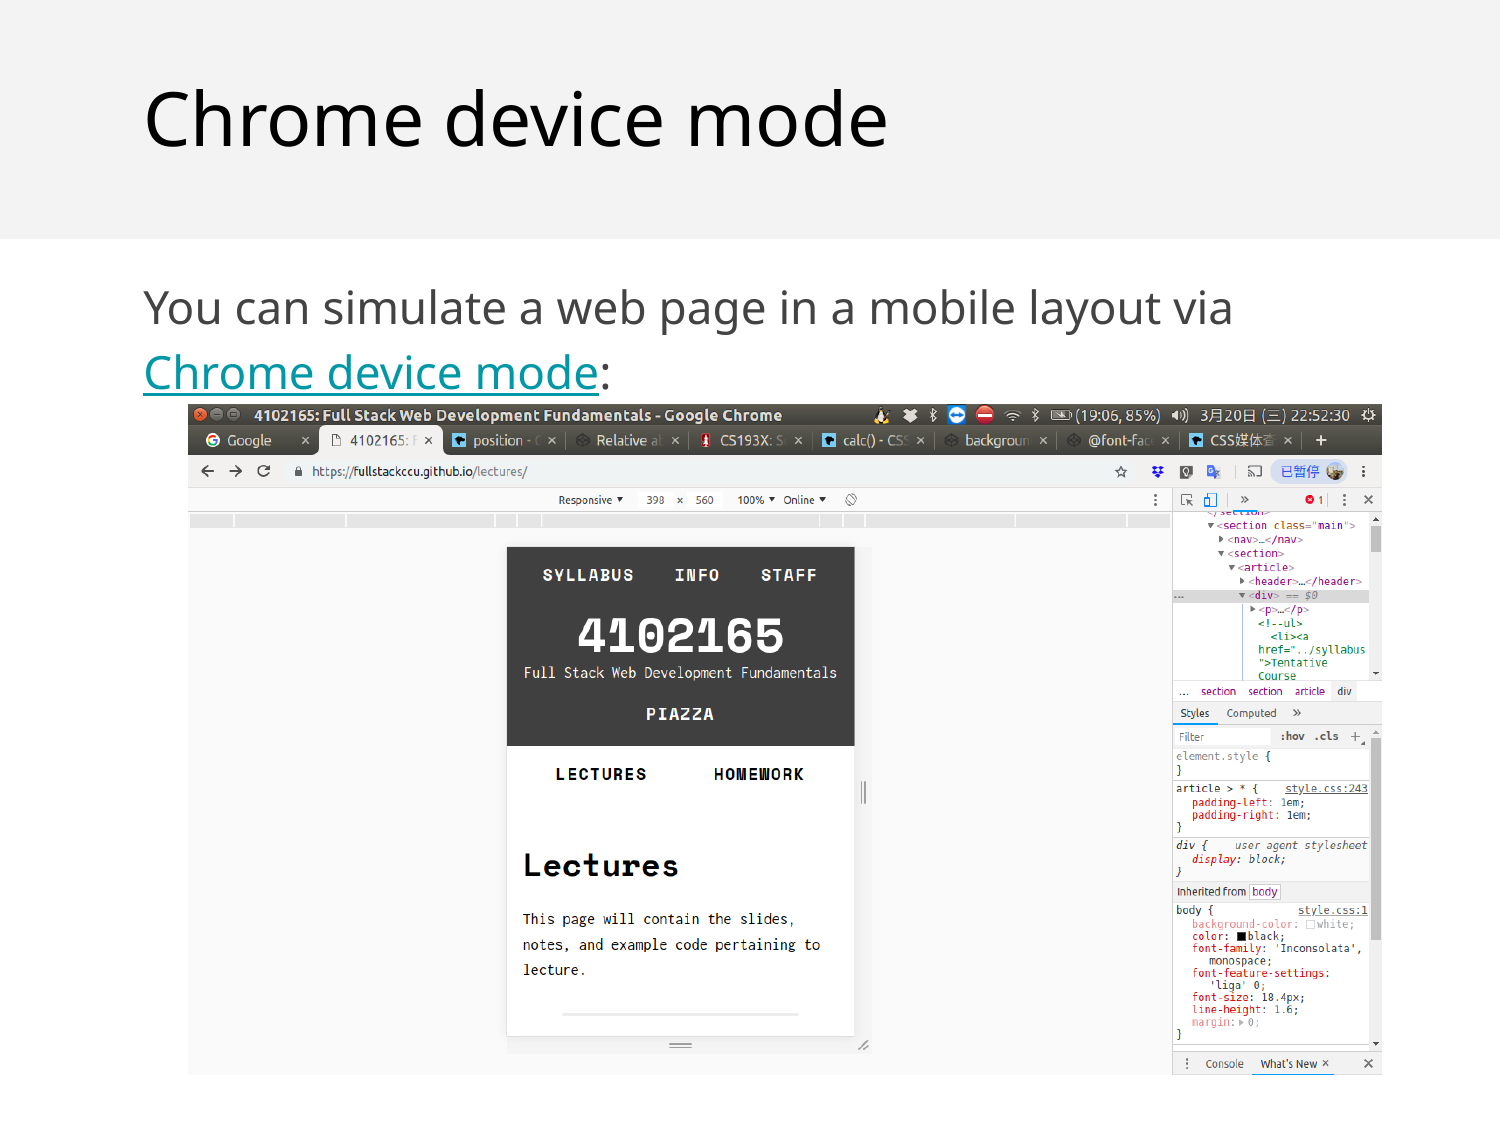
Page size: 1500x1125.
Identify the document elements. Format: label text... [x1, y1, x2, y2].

picture [188, 404, 1382, 1075]
title Chrome device mode [128, 56, 1372, 183]
list You can simulate a web page in a mobile layout via Chrome device mode: [128, 255, 1372, 417]
